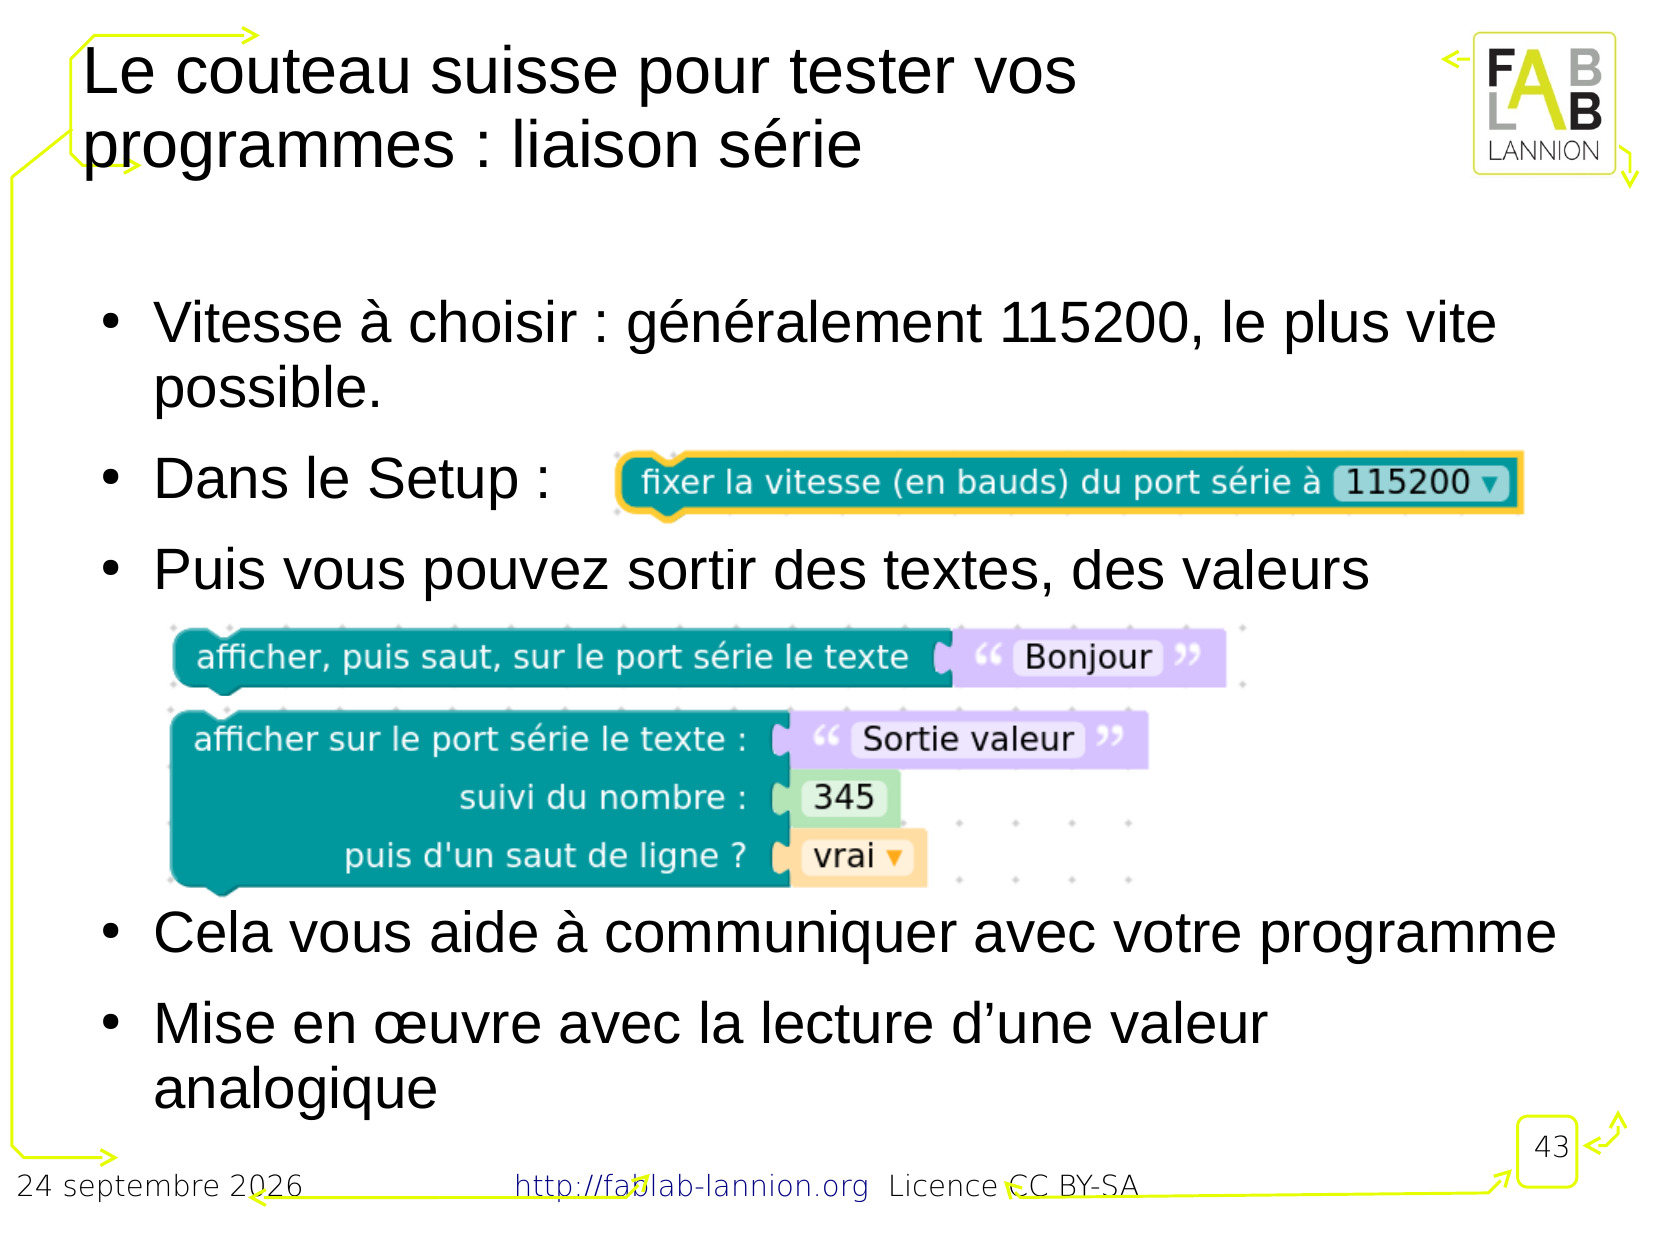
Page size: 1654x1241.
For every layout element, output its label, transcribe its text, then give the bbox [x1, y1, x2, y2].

picture [1470, 29, 1619, 178]
picture [590, 425, 1561, 549]
picture [159, 614, 1256, 910]
list Vitesse à choisir : généralement 115200, le plus vite possible. Dans le Setup : Puis vous pouvez sortir des textes, des valeurs Cela vous aide à communiquer avec votre programme Mise en œuvre avec la lecture d’une valeur analogique [82, 290, 1571, 1123]
title Le couteau suisse pour tester vos programmes : liaison série [82, 32, 1441, 183]
